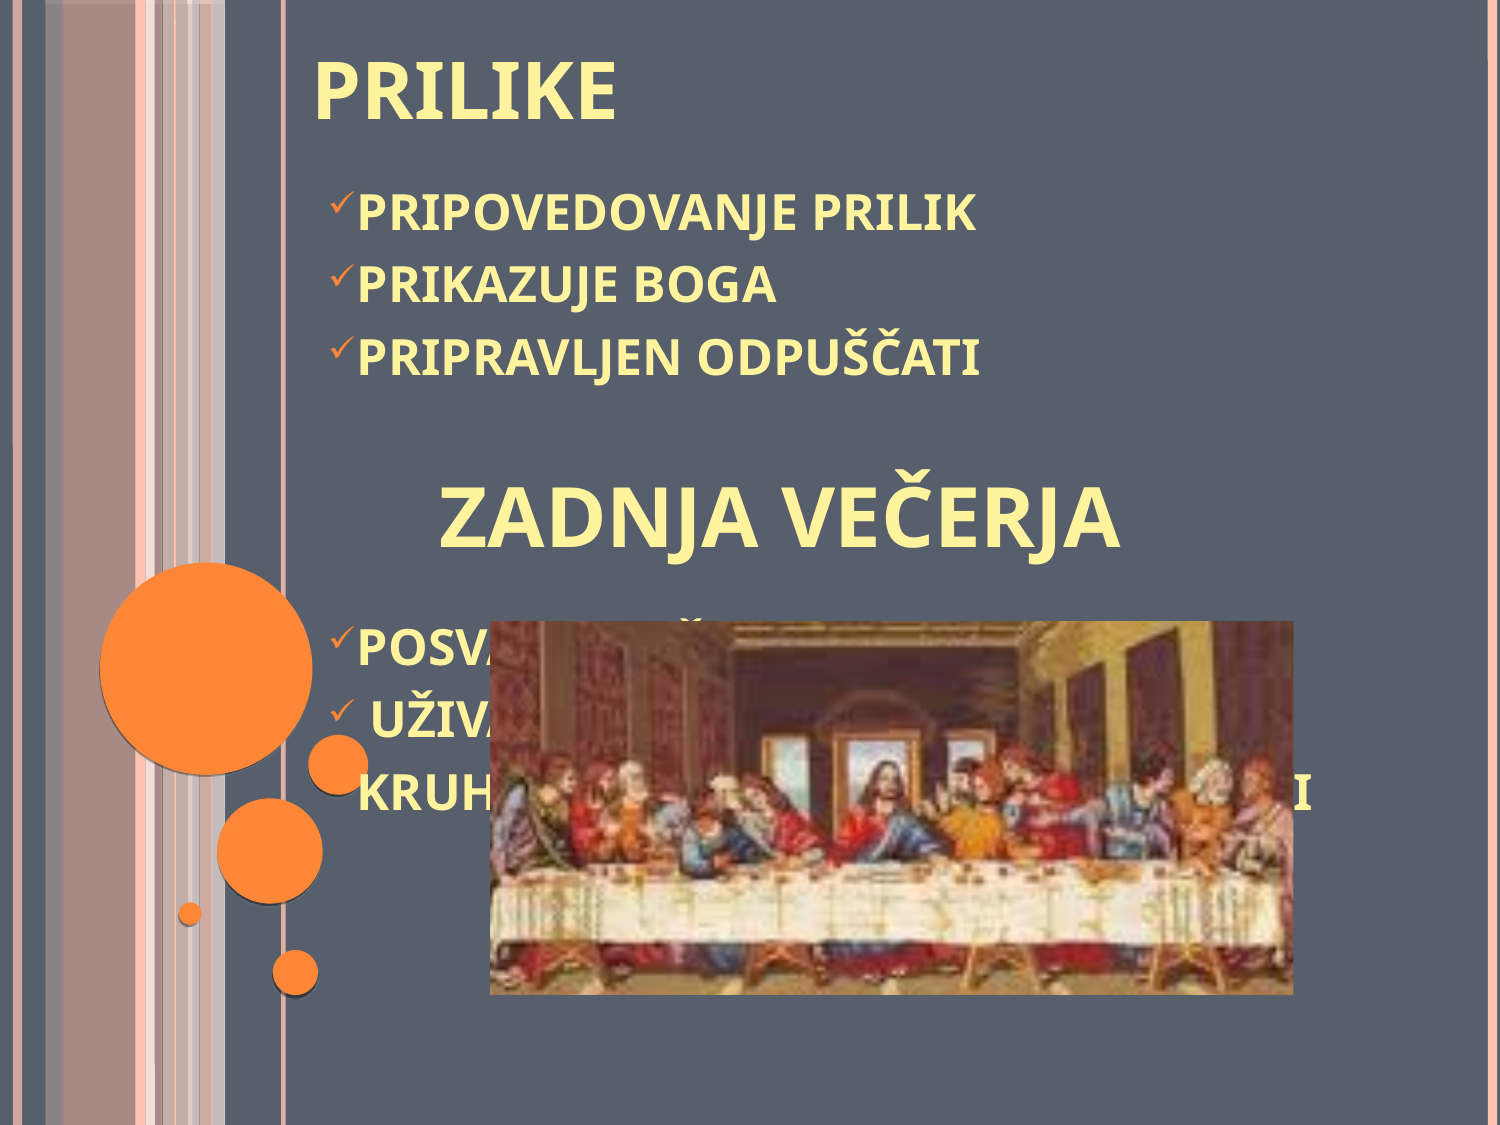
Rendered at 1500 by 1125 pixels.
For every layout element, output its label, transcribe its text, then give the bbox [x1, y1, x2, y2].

text_box ZADNJA VEČERJA [403, 456, 1137, 572]
picture [490, 621, 1294, 995]
title PRILIKE [53, 31, 1471, 209]
list PRIPOVEDOVANJE PRILIK PRIKAZUJE BOGA PRIPRAVLJEN ODPUŠČATI POSVARITI UČENCE UŽIVAJO KRUH IN VINO KRUH SIMBOLIZIRA TELO, VINO PA KRI [312, 172, 1500, 1047]
